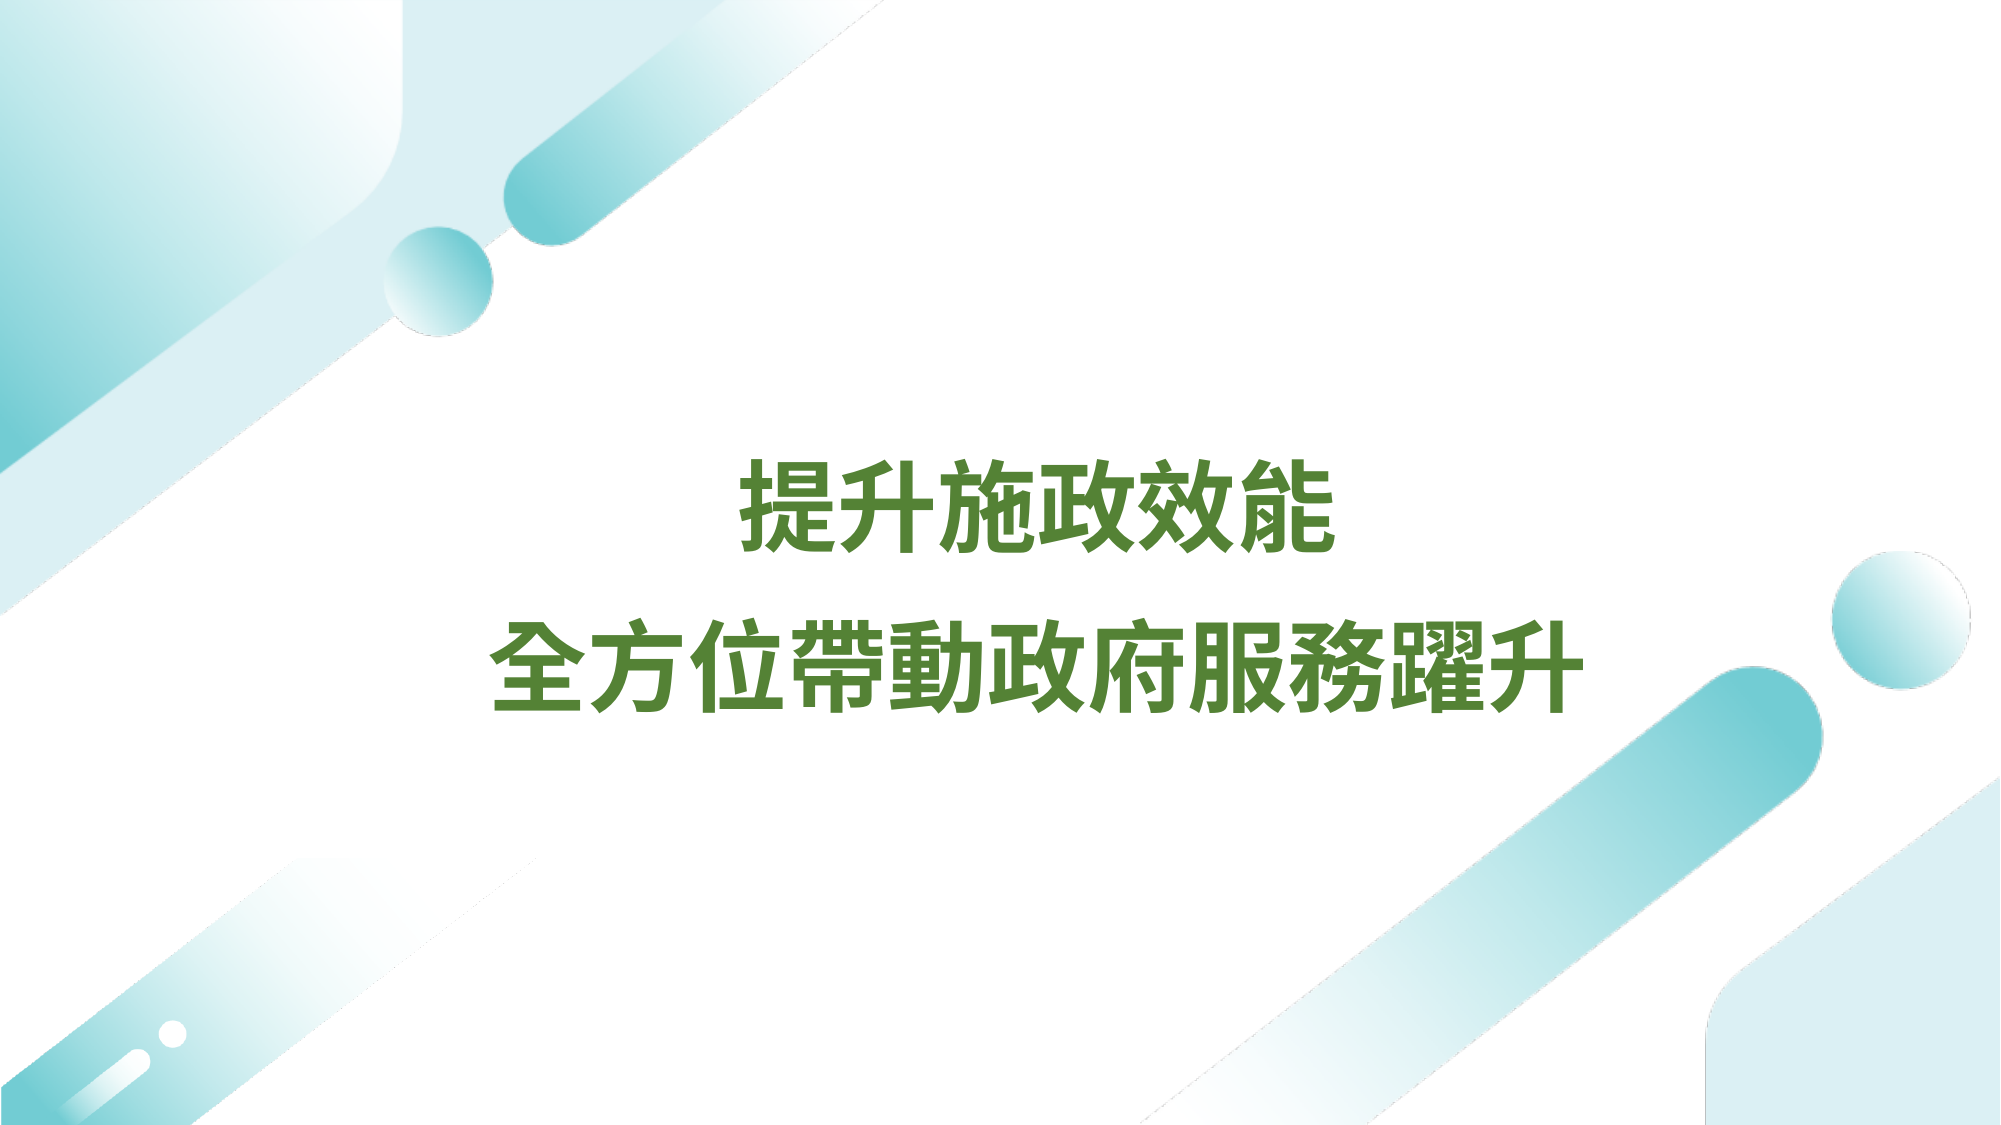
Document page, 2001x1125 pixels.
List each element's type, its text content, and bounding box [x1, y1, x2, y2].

picture [0, 858, 536, 1125]
picture [1140, 551, 2000, 1125]
picture [0, 0, 884, 616]
text_box 提升施政效能 全方位帶動政府服務躍升 [439, 394, 1636, 734]
